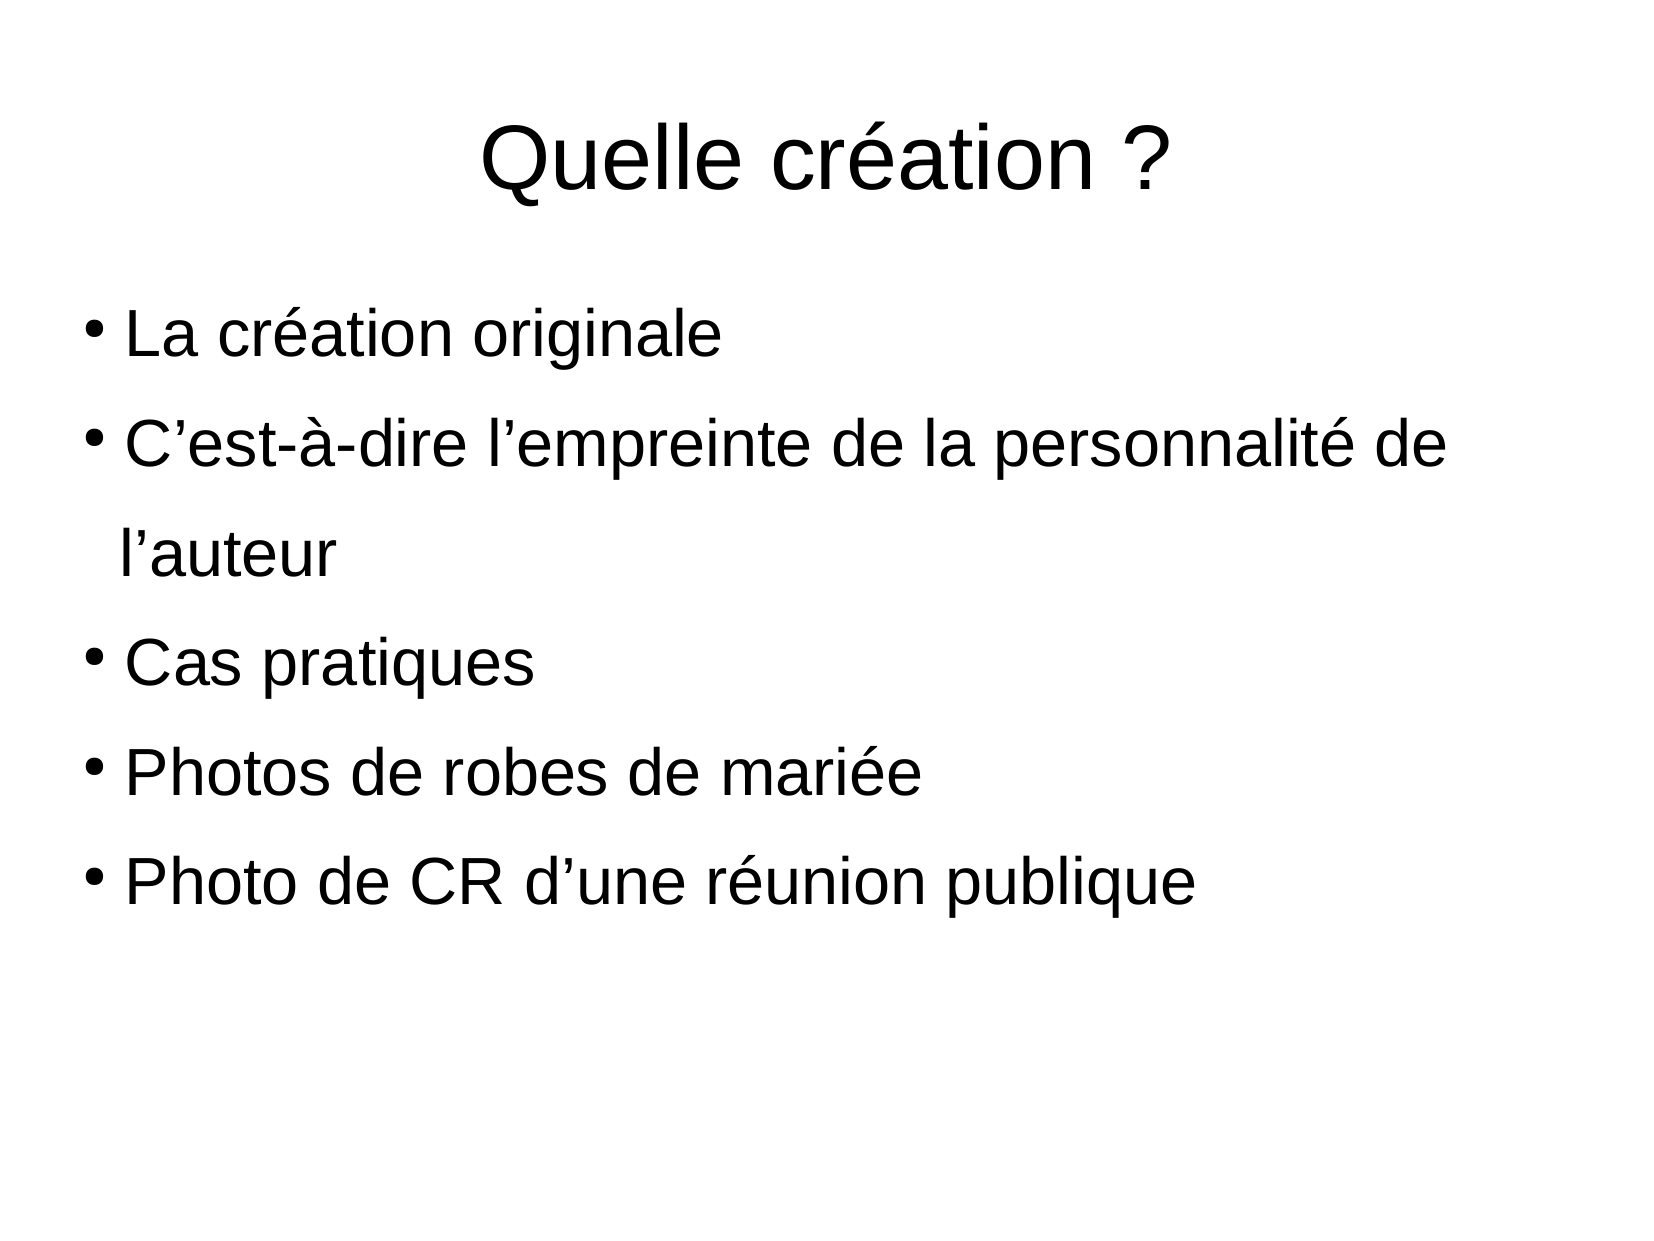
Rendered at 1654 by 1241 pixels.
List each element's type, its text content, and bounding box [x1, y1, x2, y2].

title Quelle création ? [82, 49, 1571, 257]
list La création originale C’est-à-dire l’empreinte de la personnalité de l’auteur Cas pratiques Photos de robes de mariée Photo de CR d’une réunion publique [82, 290, 1589, 1010]
